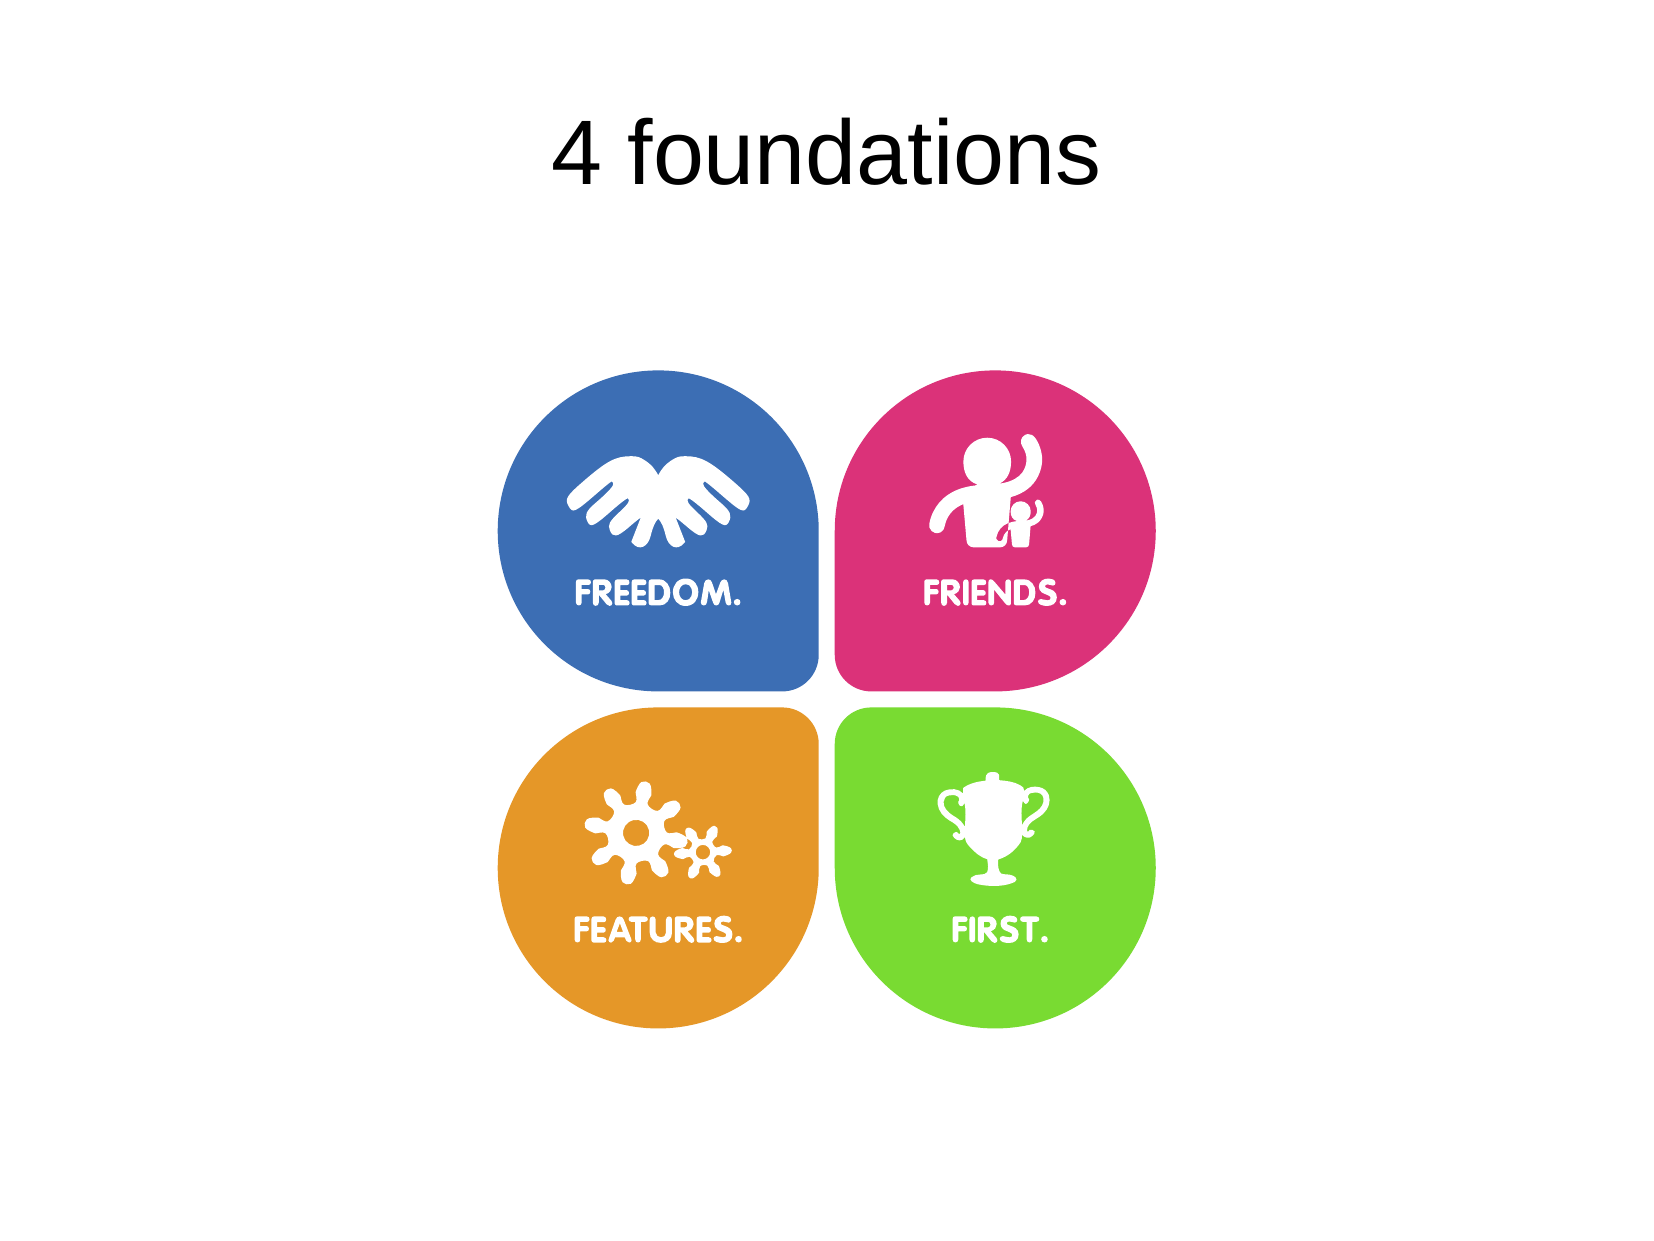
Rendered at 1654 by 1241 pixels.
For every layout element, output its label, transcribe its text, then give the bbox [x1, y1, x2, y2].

title 4 foundations [82, 49, 1571, 257]
picture [417, 290, 1236, 1109]
